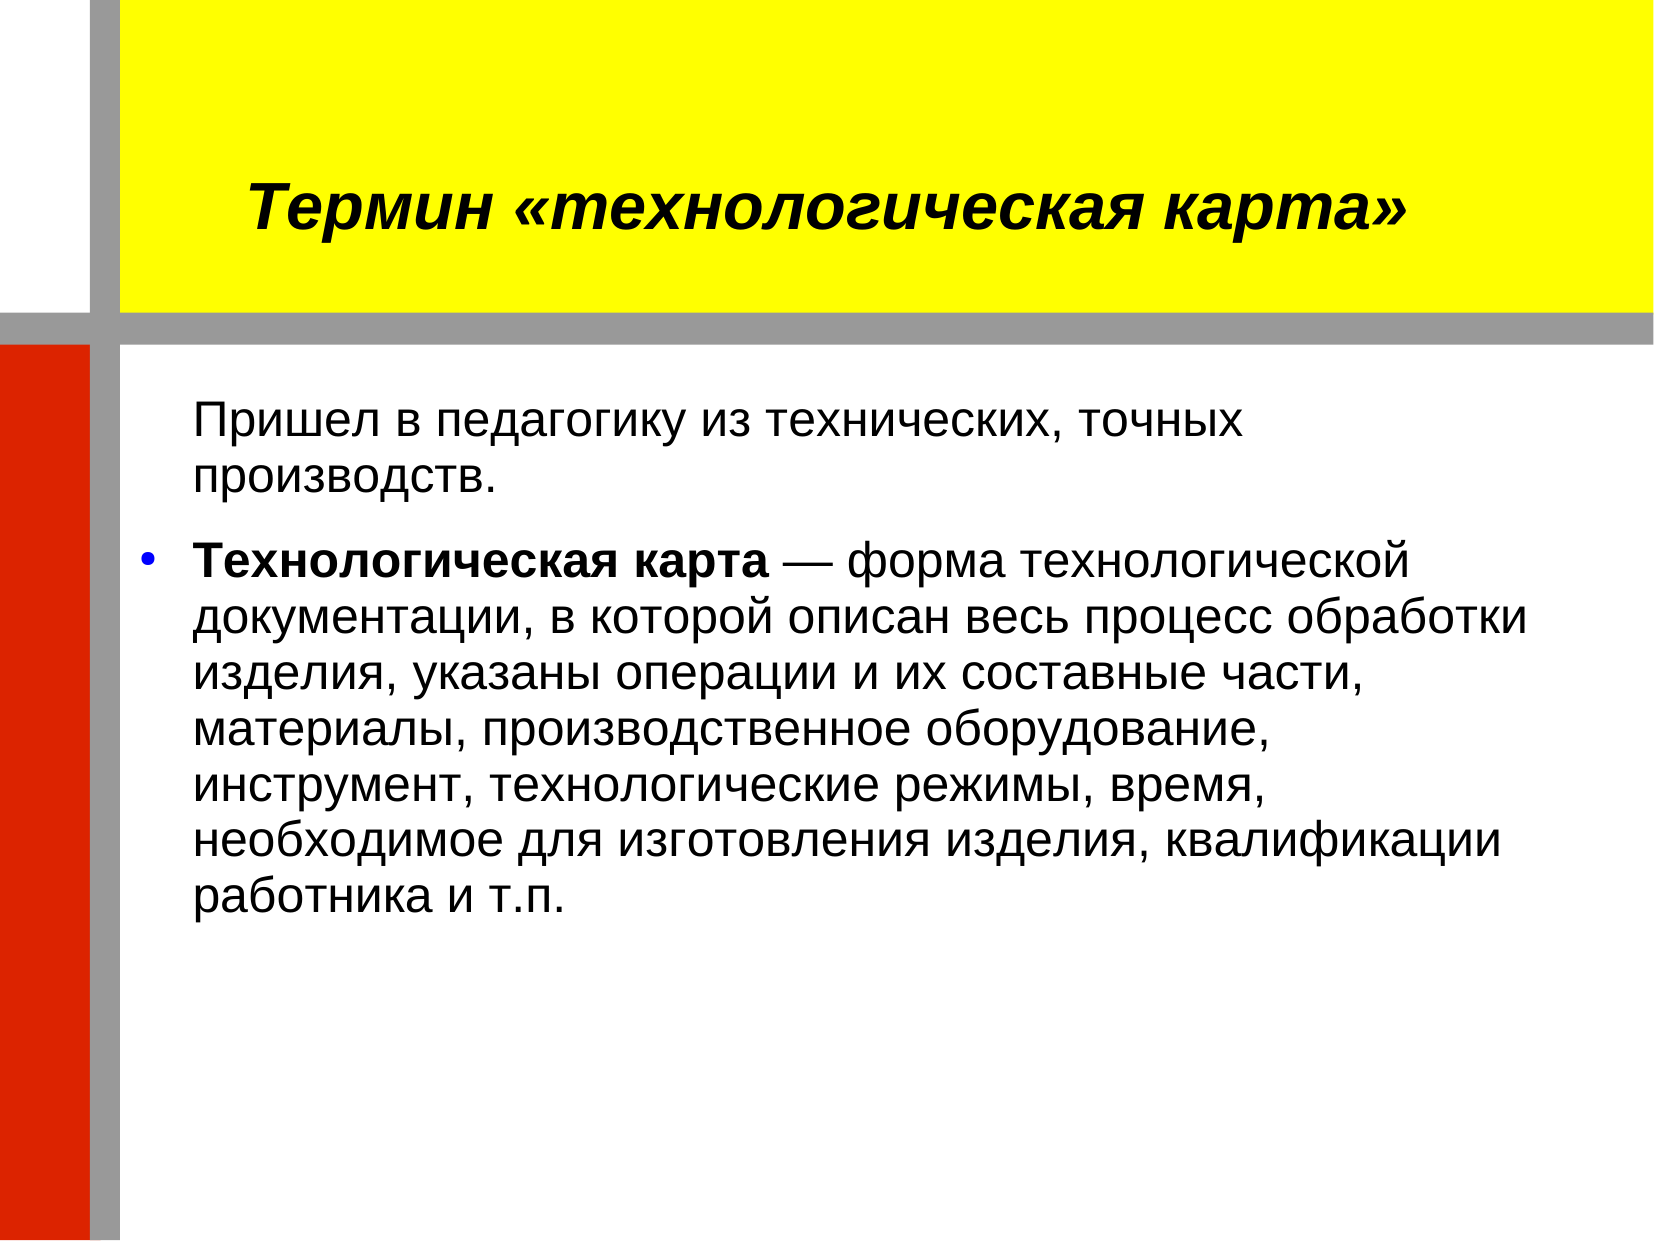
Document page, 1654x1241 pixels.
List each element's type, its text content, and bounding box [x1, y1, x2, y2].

list Пришел в педагогику из технических, точных производств. Технологическая карта — форма технологической документации, в которой описан весь процесс обработки изделия, указаны операции и их составные части, материалы, производственное оборудование, инструмент, технологические режимы, время, необходимое для изготовления изделия, квалификации работника и т.п. [121, 391, 1534, 1127]
title Термин «технологическая карта» [121, 102, 1534, 310]
